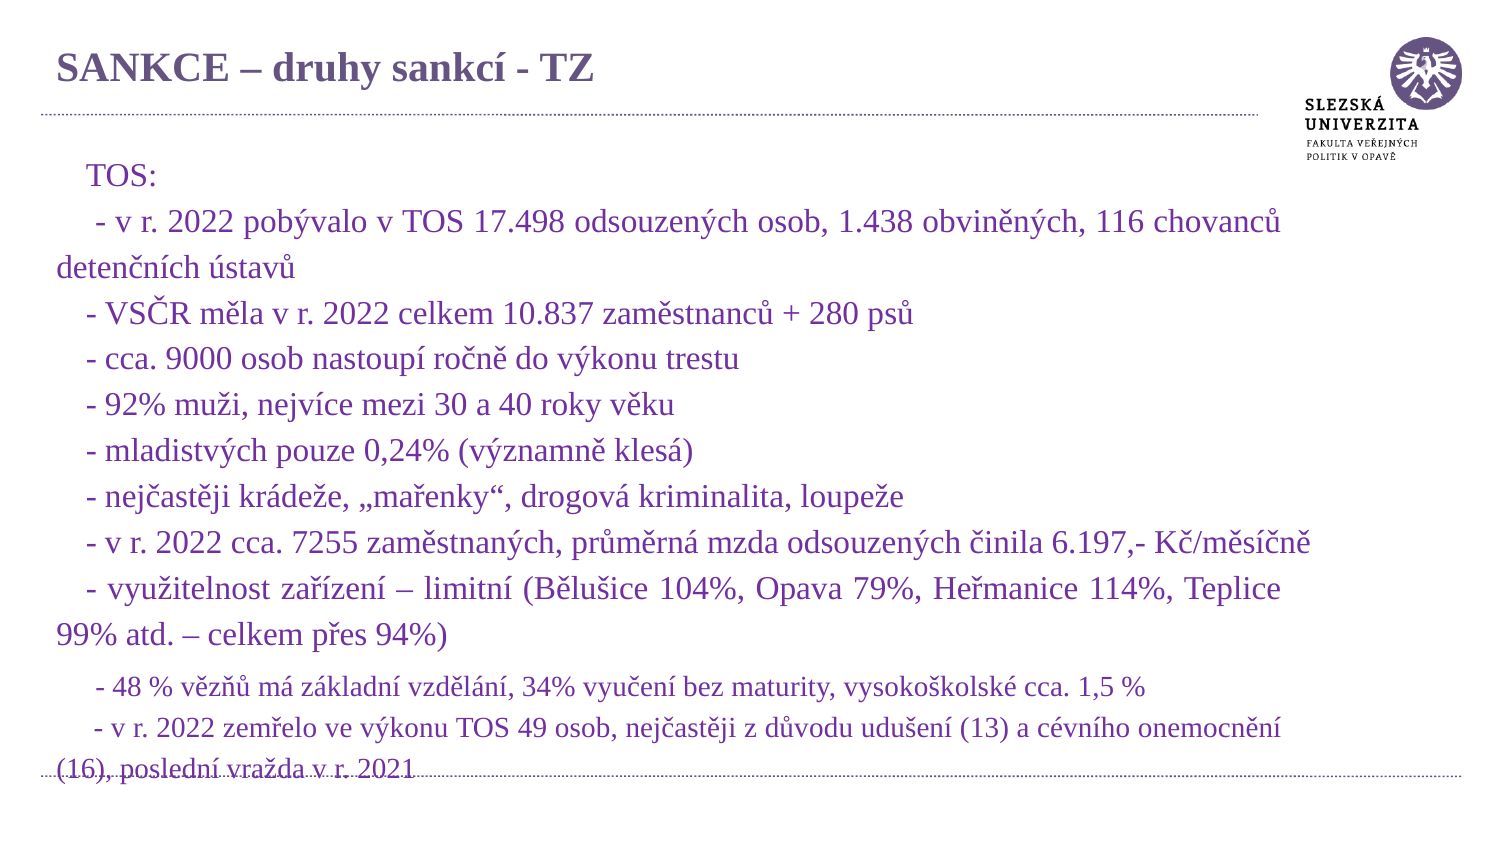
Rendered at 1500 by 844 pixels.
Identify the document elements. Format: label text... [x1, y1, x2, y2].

text_box TOS: - v r. 2022 pobývalo v TOS 17.498 odsouzených osob, 1.438 obviněných, 116 chovanců detenčních ústavů - VSČR měla v r. 2022 celkem 10.837 zaměstnanců + 280 psů - cca. 9000 osob nastoupí ročně do výkonu trestu - 92% muži, nejvíce mezi 30 a 40 roky věku - mladistvých pouze 0,24% (významně klesá) - nejčastěji krádeže, „mařenky“, drogová kriminalita, loupeže - v r. 2022 cca. 7255 zaměstnaných, průměrná mzda odsouzených činila 6.197,- Kč/měsíčně - využitelnost zařízení – limitní (Bělušice 104%, Opava 79%, Heřmanice 114%, Teplice 99% atd. – celkem přes 94%) - 48 % vězňů má základní vzdělání, 34% vyučení bez maturity, vysokoškolské cca. 1,5 % - v r. 2022 zemřelo ve výkonu TOS 49 osob, nejčastěji z důvodu udušení (13) a cévního onemocnění (16), poslední vražda v r. 2021 [41, 139, 1340, 844]
title SANKCE – druhy sankcí - TZ [41, 32, 1325, 116]
